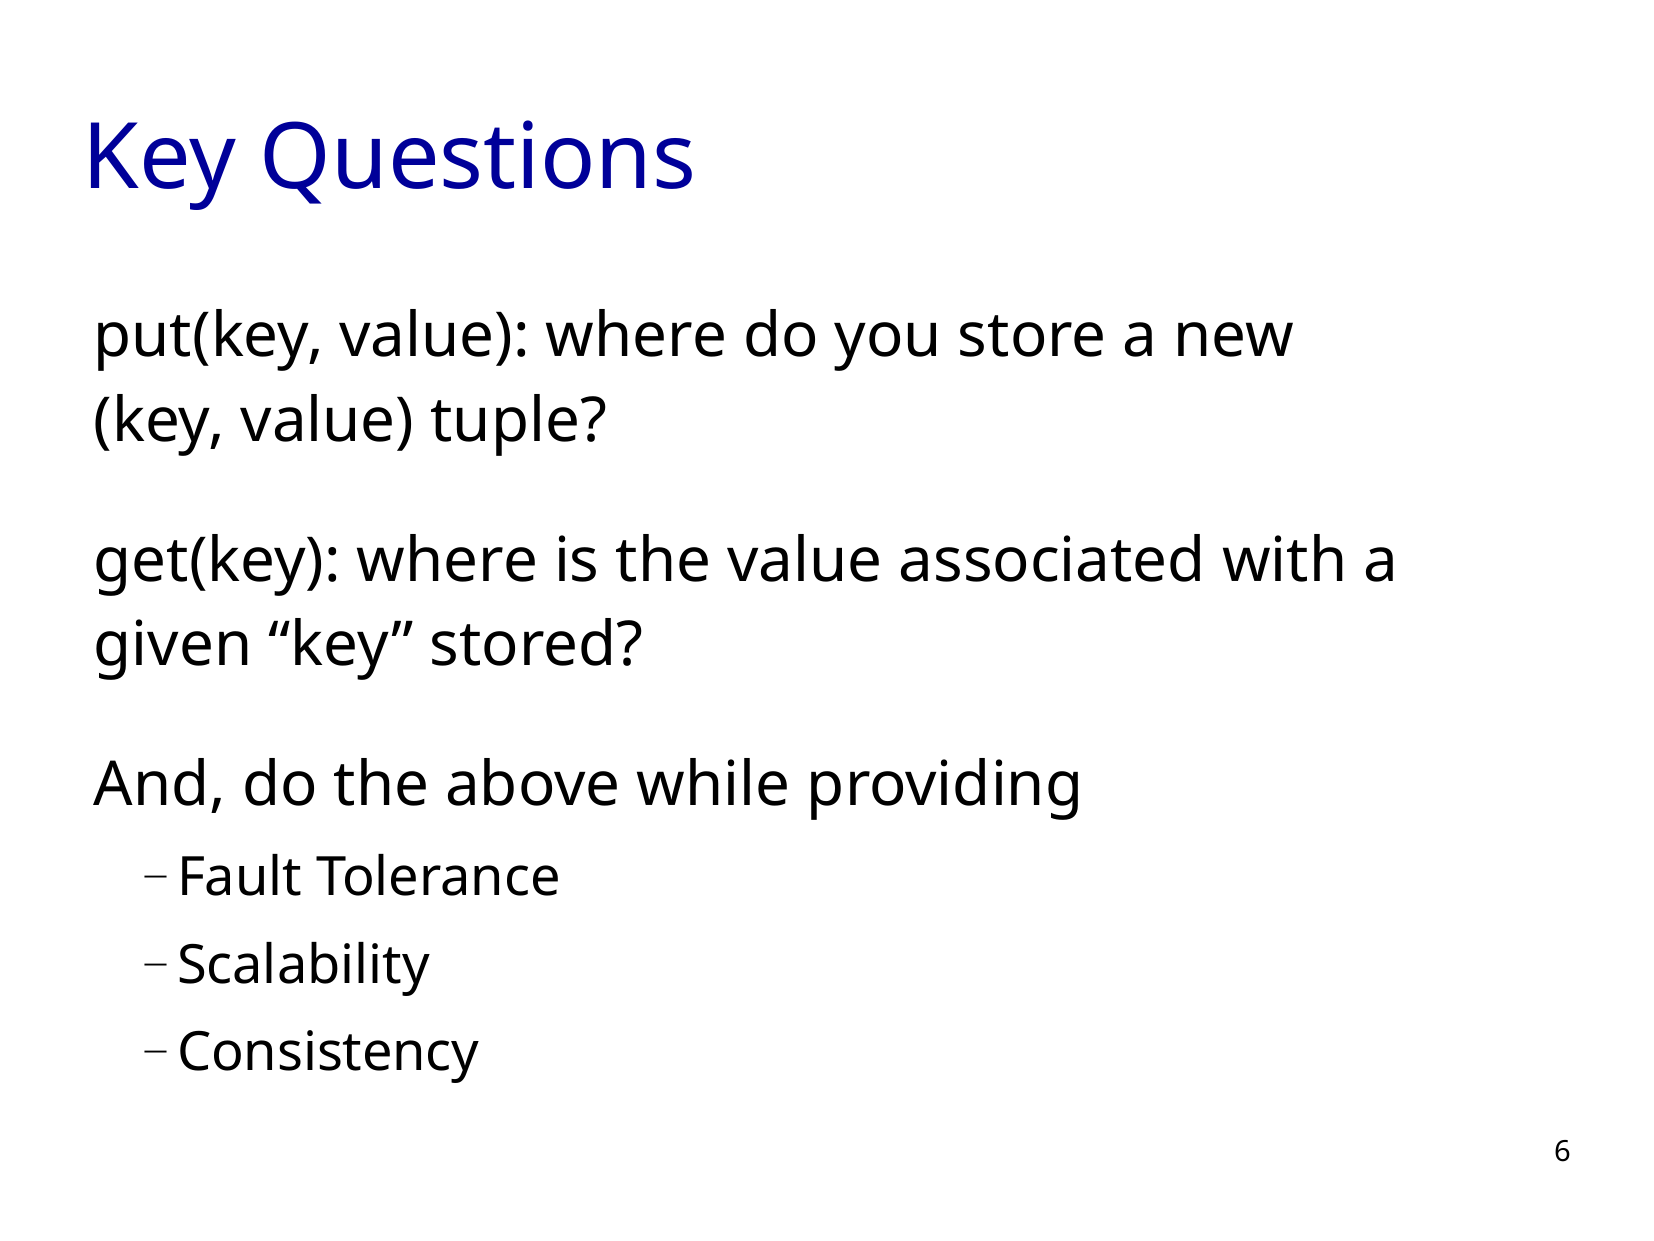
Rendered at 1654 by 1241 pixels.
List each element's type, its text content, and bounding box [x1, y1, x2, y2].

list put(key, value): where do you store a new (key, value) tuple? get(key): where is the value associated with a given “key” stored? And, do the above while providing Fault Tolerance Scalability Consistency [60, 290, 1571, 1096]
title Key Questions [82, 49, 1571, 257]
